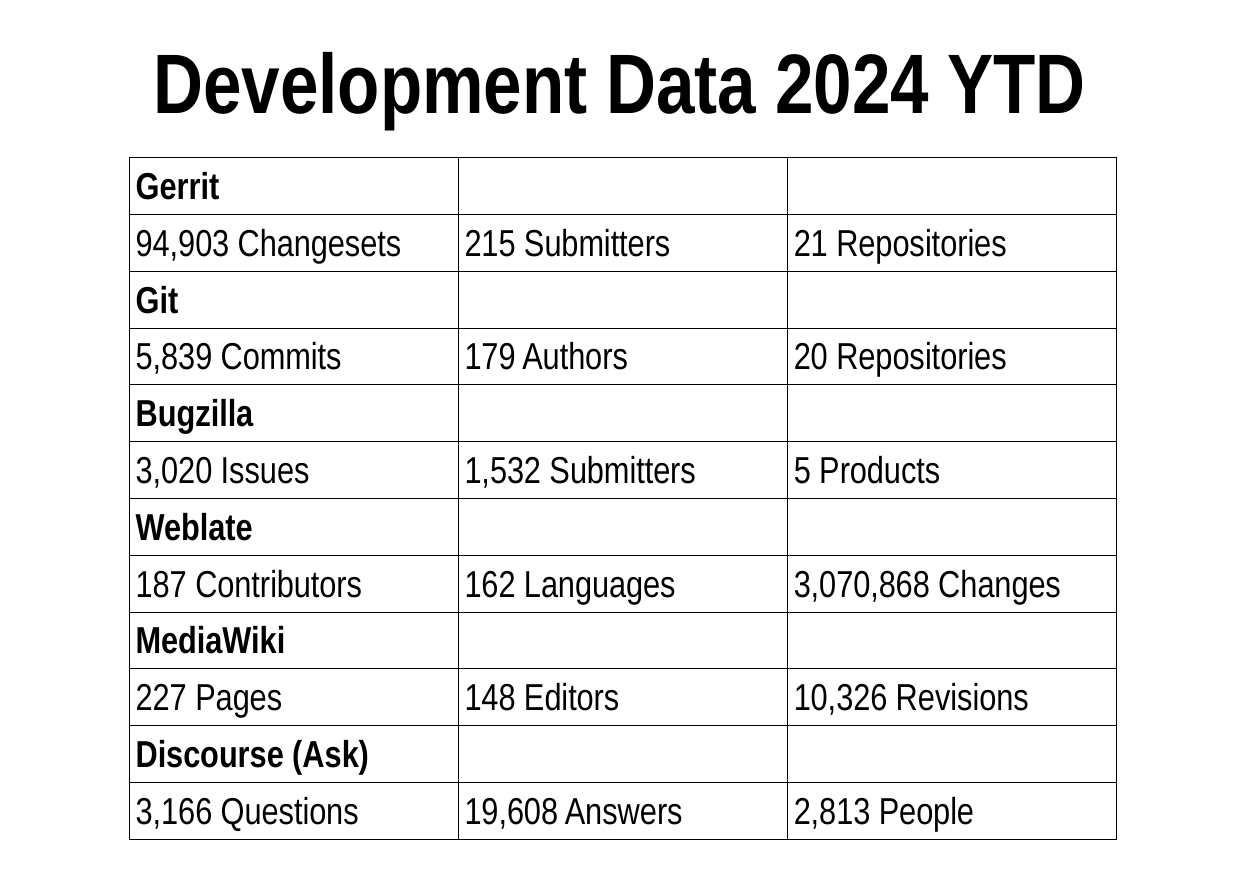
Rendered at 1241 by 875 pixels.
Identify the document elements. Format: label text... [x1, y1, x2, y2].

table_cell 5,839 Commits [130, 329, 458, 384]
table_cell 19,608 Answers [459, 783, 787, 839]
table_cell MediaWiki [130, 613, 458, 668]
table_cell Git [130, 272, 458, 328]
table_cell [459, 726, 787, 782]
table_cell [788, 272, 1116, 328]
table_cell [788, 613, 1116, 668]
table_cell 187 Contributors [130, 556, 458, 612]
table_cell [788, 499, 1116, 555]
table_cell Bugzilla [130, 385, 458, 441]
table_cell 1,532 Submitters [459, 442, 787, 498]
table_cell 3,166 Questions [130, 783, 458, 839]
table_cell 162 Languages [459, 556, 787, 612]
table_cell [459, 272, 787, 328]
table_cell [459, 613, 787, 668]
table_header [788, 158, 1116, 214]
table_cell 20 Repositories [788, 329, 1116, 384]
title Development Data 2024 YTD [11, 12, 1229, 155]
table_cell Weblate [130, 499, 458, 555]
table_cell 3,070,868 Changes [788, 556, 1116, 612]
table_cell 10,326 Revisions [788, 669, 1116, 725]
table_header Gerrit [130, 158, 458, 214]
table_cell 2,813 People [788, 783, 1116, 839]
table_cell [788, 385, 1116, 441]
table_cell [459, 499, 787, 555]
table_header [459, 158, 787, 214]
table_cell 3,020 Issues [130, 442, 458, 498]
table_cell 179 Authors [459, 329, 787, 384]
table_cell 215 Submitters [459, 215, 787, 271]
table_cell Discourse (Ask) [130, 726, 458, 782]
table_cell 5 Products [788, 442, 1116, 498]
table_cell 148 Editors [459, 669, 787, 725]
table_cell 227 Pages [130, 669, 458, 725]
table_cell [788, 726, 1116, 782]
table_cell [459, 385, 787, 441]
table_cell 21 Repositories [788, 215, 1116, 271]
table_cell 94,903 Changesets [130, 215, 458, 271]
